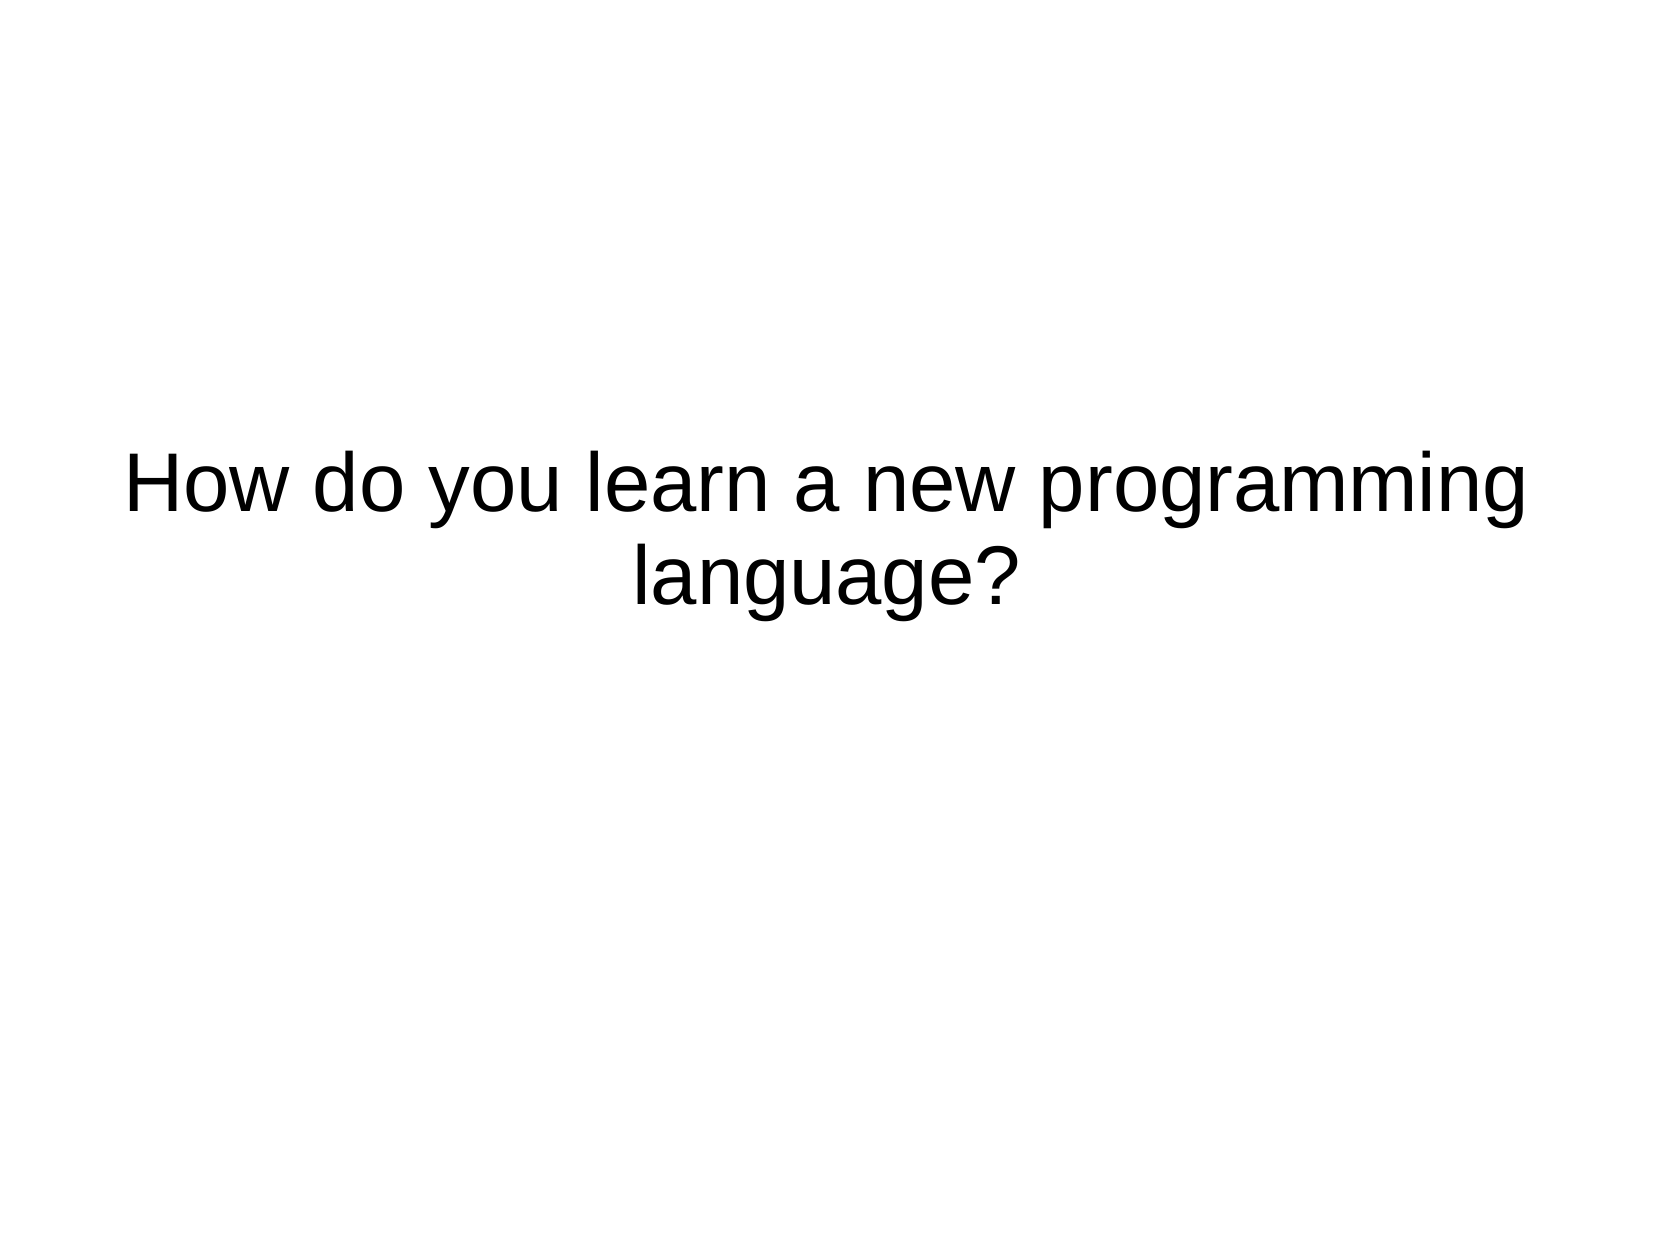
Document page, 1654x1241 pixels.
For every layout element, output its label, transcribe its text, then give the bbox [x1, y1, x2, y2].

subtitle How do you learn a new programming language? [82, 49, 1571, 1010]
